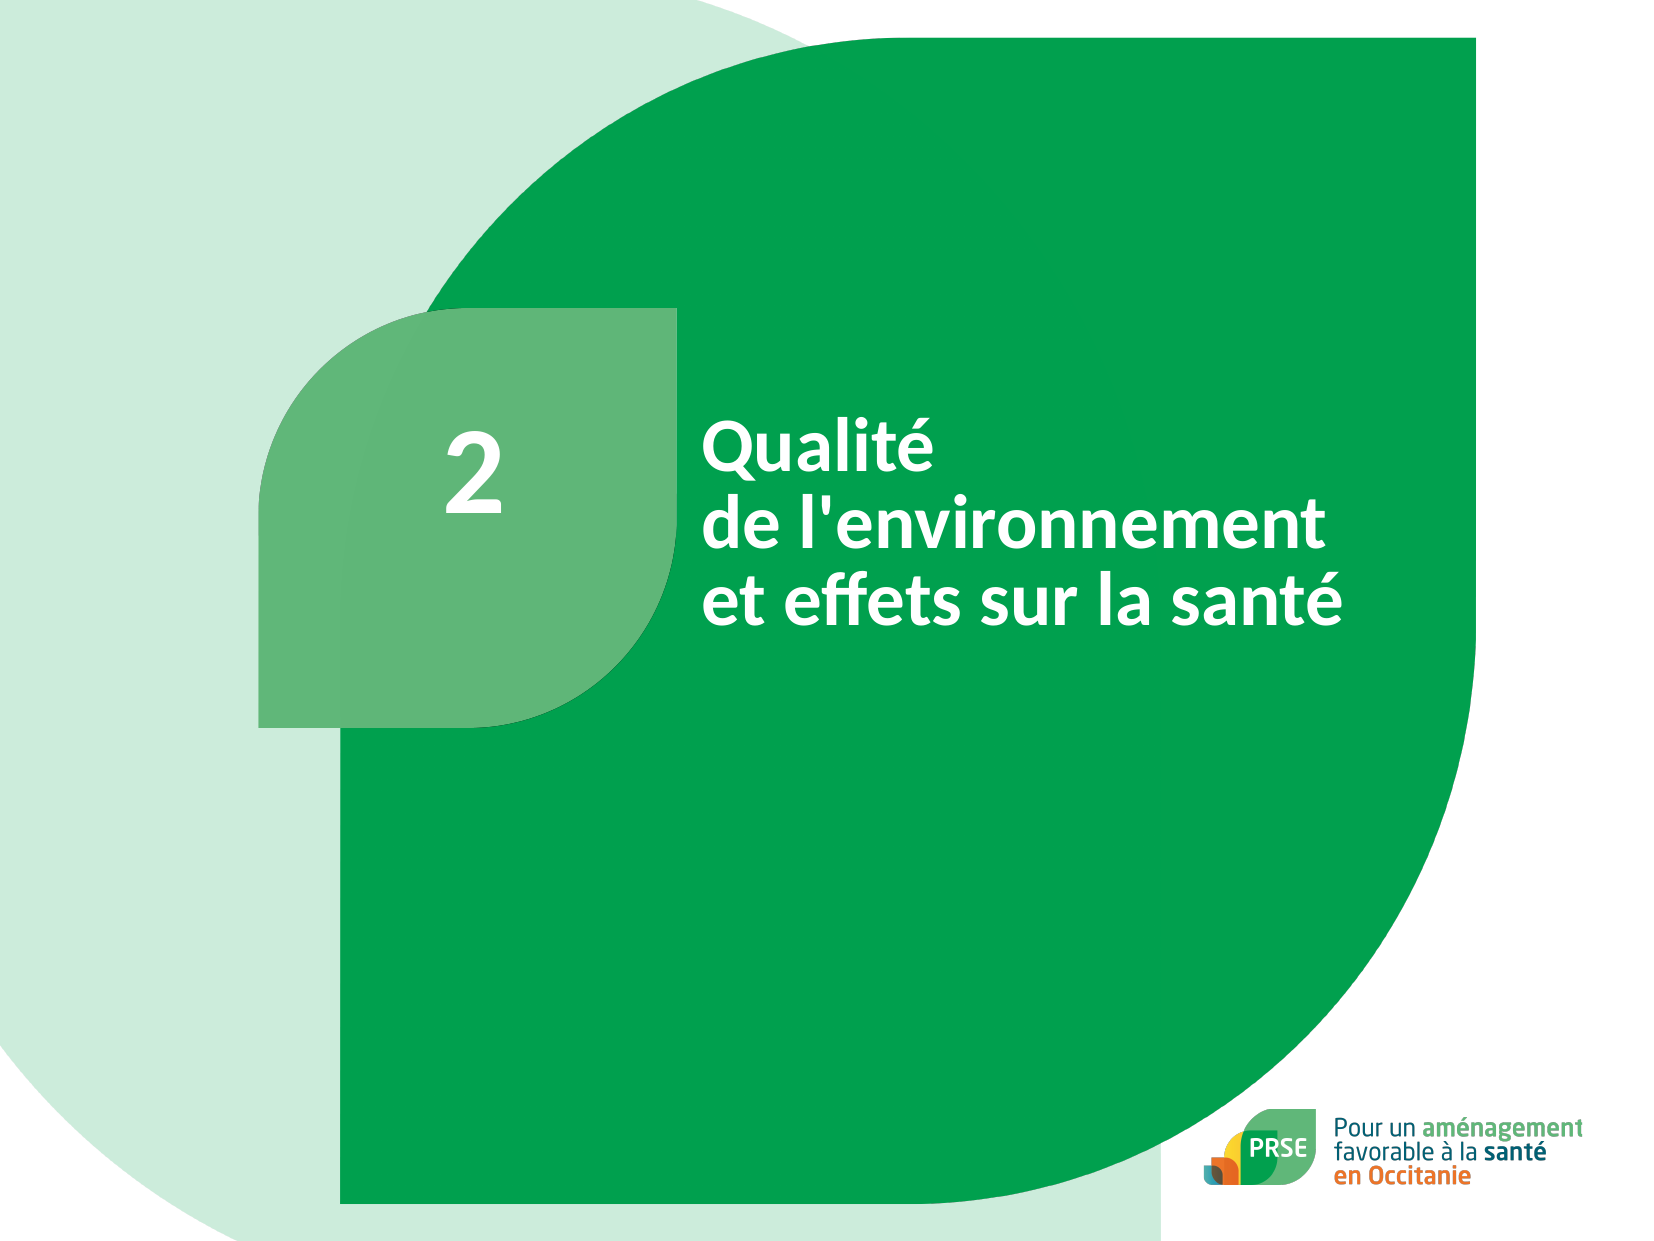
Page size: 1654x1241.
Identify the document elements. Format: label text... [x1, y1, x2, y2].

text_box Qualité de l'environnement et effets sur la santé [650, 406, 1419, 890]
picture [0, 0, 1584, 1241]
text_box 2 [428, 412, 484, 613]
